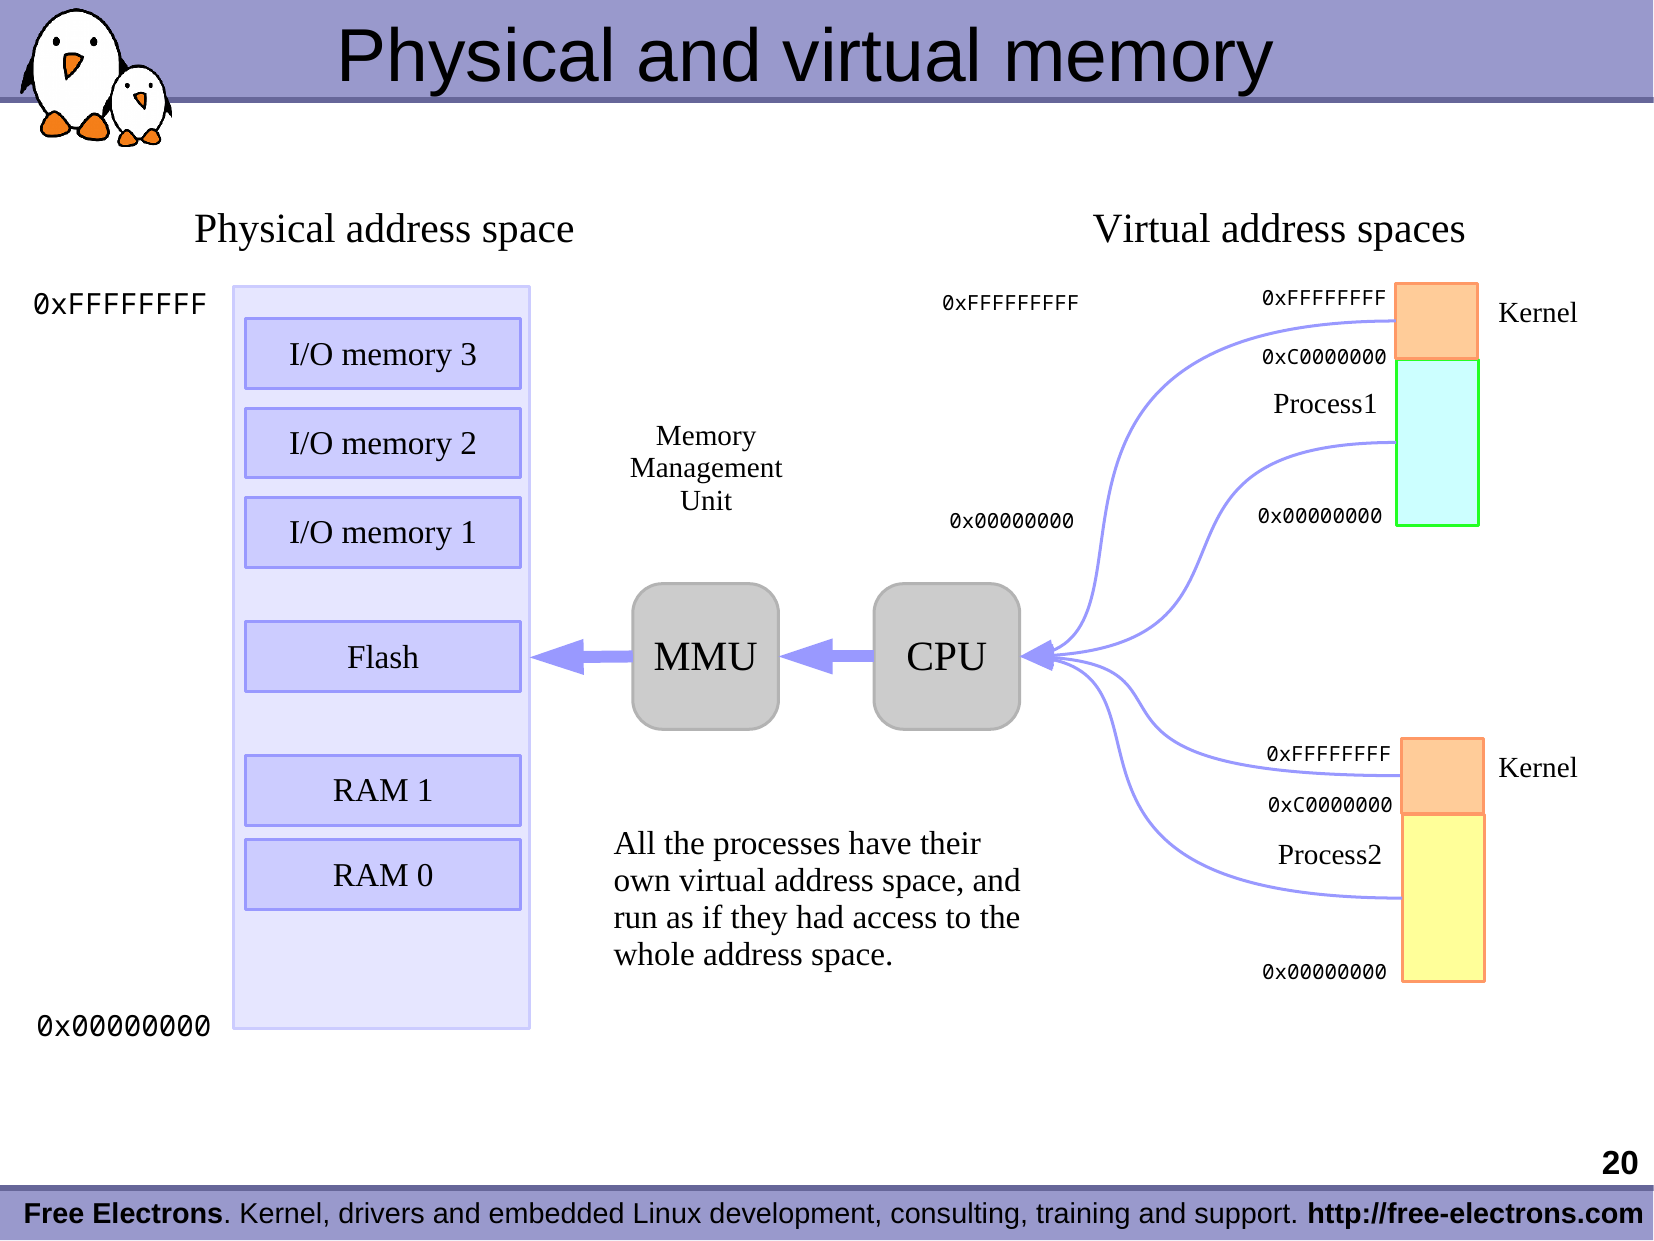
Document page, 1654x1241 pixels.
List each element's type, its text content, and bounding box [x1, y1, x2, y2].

text_box [233, 286, 530, 1029]
text_box 0xC0000000 [1261, 341, 1400, 367]
text_box Kernel [1498, 751, 1579, 793]
text_box 0x00000000 [949, 506, 1075, 531]
text_box 0x00000000 [36, 1005, 212, 1040]
text_box Process2 [1277, 838, 1383, 879]
text_box [1395, 283, 1479, 526]
text_box I/O memory 3 [245, 318, 521, 389]
text_box 0xFFFFFFFF [1261, 282, 1400, 308]
text_box I/O memory 1 [245, 497, 521, 568]
text_box RAM 0 [245, 839, 521, 910]
text_box 0xFFFFFFFF [33, 283, 226, 318]
text_box [1401, 738, 1485, 982]
text_box Kernel [1498, 296, 1579, 338]
text_box Flash [245, 621, 521, 692]
text_box RAM 1 [245, 755, 521, 826]
text_box Memory Management Unit [629, 419, 784, 542]
text_box Virtual address spaces [1092, 204, 1467, 263]
text_box 0xFFFFFFFF [1266, 739, 1401, 764]
text_box 0x00000000 [1262, 957, 1388, 982]
text_box All the processes have their own virtual address space, and run as if they had access to the whole address space. [613, 824, 1028, 1026]
title Physical and virtual memory [60, 0, 1551, 111]
text_box 0xC0000000 [1267, 790, 1406, 816]
text_box Physical address space [194, 204, 576, 263]
text_box 0x00000000 [1257, 501, 1383, 526]
picture [20, 8, 172, 147]
text_box CPU [874, 583, 1020, 730]
text_box MMU [632, 583, 779, 730]
text_box 0xFFFFFFFFF [941, 288, 1080, 313]
text_box Process1 [1273, 387, 1379, 429]
text_box I/O memory 2 [245, 408, 521, 478]
